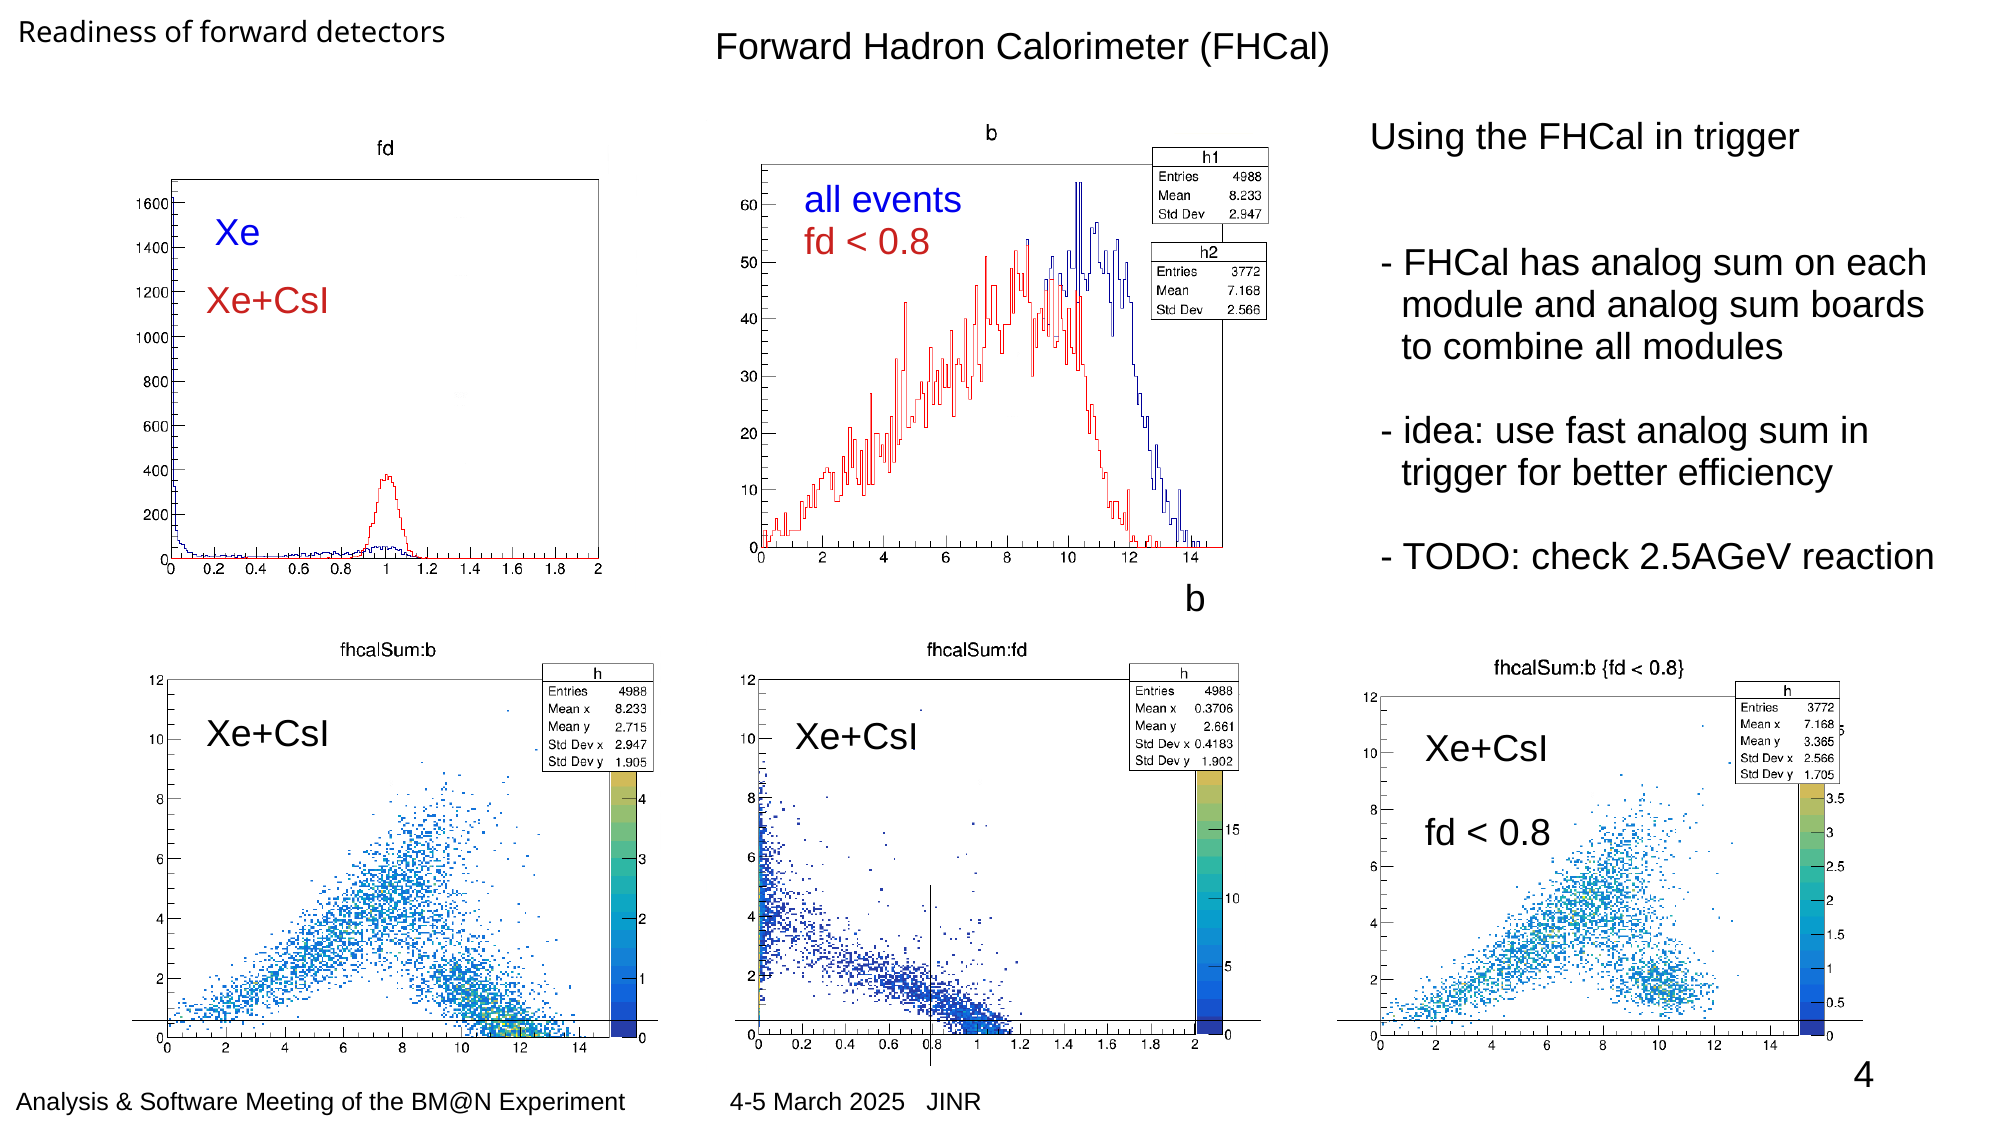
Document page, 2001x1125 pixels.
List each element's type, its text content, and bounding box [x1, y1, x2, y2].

text_box Xe [199, 203, 276, 261]
text_box all events fd < 0.8 [789, 171, 978, 271]
text_box Readiness of forward detectors [3, 4, 470, 63]
picture [115, 636, 661, 1080]
text_box Xe+CsI [191, 705, 346, 762]
picture [706, 637, 1246, 1077]
text_box b [1170, 570, 1221, 627]
text_box Xe+CsI [191, 271, 345, 329]
picture [705, 119, 1277, 594]
text_box Forward Hadron Calorimeter (FHCal) [700, 18, 1347, 76]
picture [120, 134, 646, 604]
text_box Xe+CsI fd < 0.8 [1410, 720, 1566, 861]
text_box <номер> [1847, 1046, 2001, 1116]
text_box Using the FHCal in trigger - FHCal has analog sum on each module and analog sum boards to combine all modules - idea: use fast analog sum in trigger for better efficiency - TODO: check 2.5AGeV reaction [1355, 108, 1951, 586]
picture [1331, 656, 1846, 1075]
text_box Analysis & Software Meeting of the BM@N Experiment 4-5 March 2025 JINR [1, 1080, 1096, 1124]
text_box Xe+CsI [780, 708, 934, 766]
